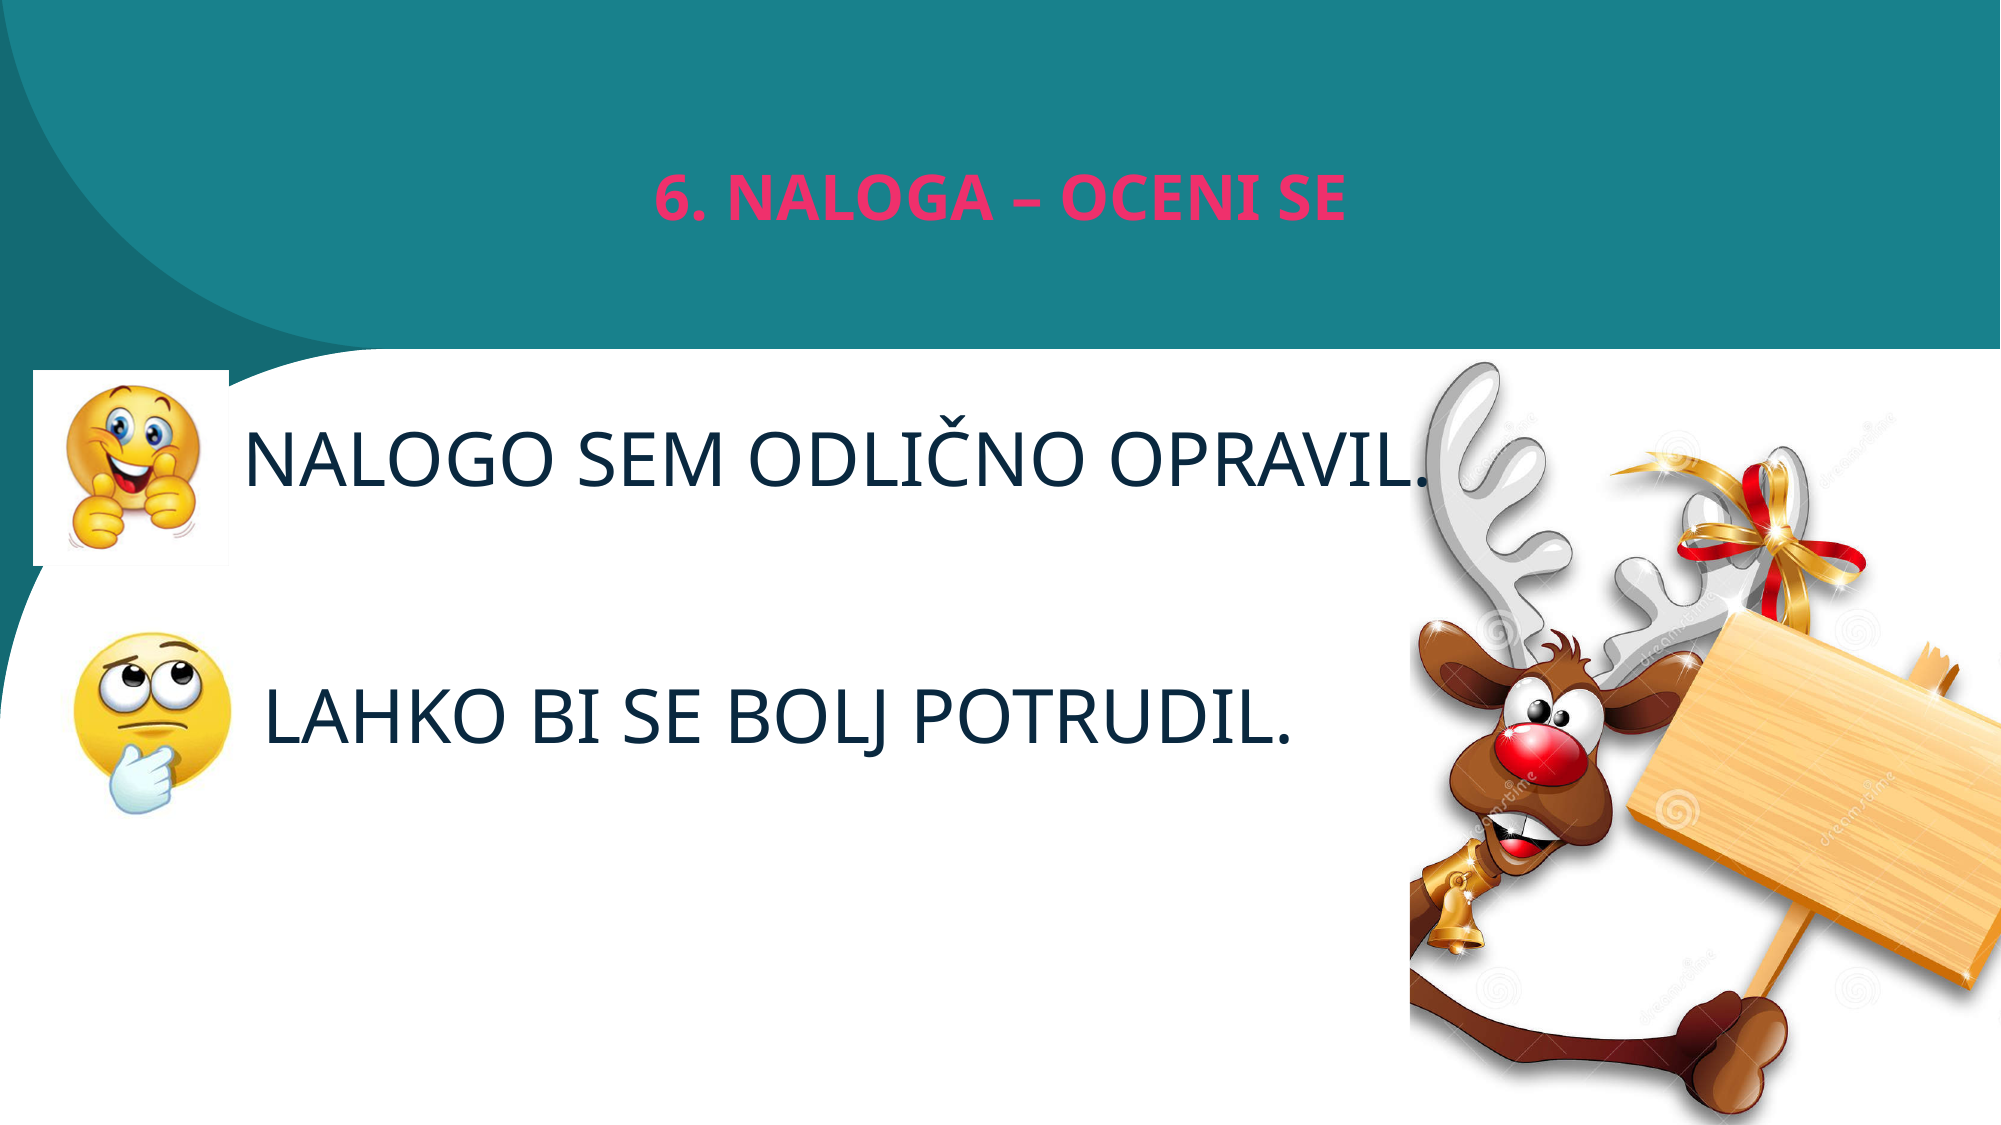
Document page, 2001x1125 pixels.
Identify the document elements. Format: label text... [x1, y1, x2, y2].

picture [1409, 349, 2000, 1125]
picture [44, 615, 260, 831]
list NALOGO SEM ODLIČNO OPRAVIL. LAHKO BI SE BOLJ POTRUDIL. [150, 314, 1777, 992]
text_box [0, 0, 2000, 1125]
title 6. NALOGA – OCENI SE [112, 81, 1908, 325]
picture [31, 368, 231, 568]
